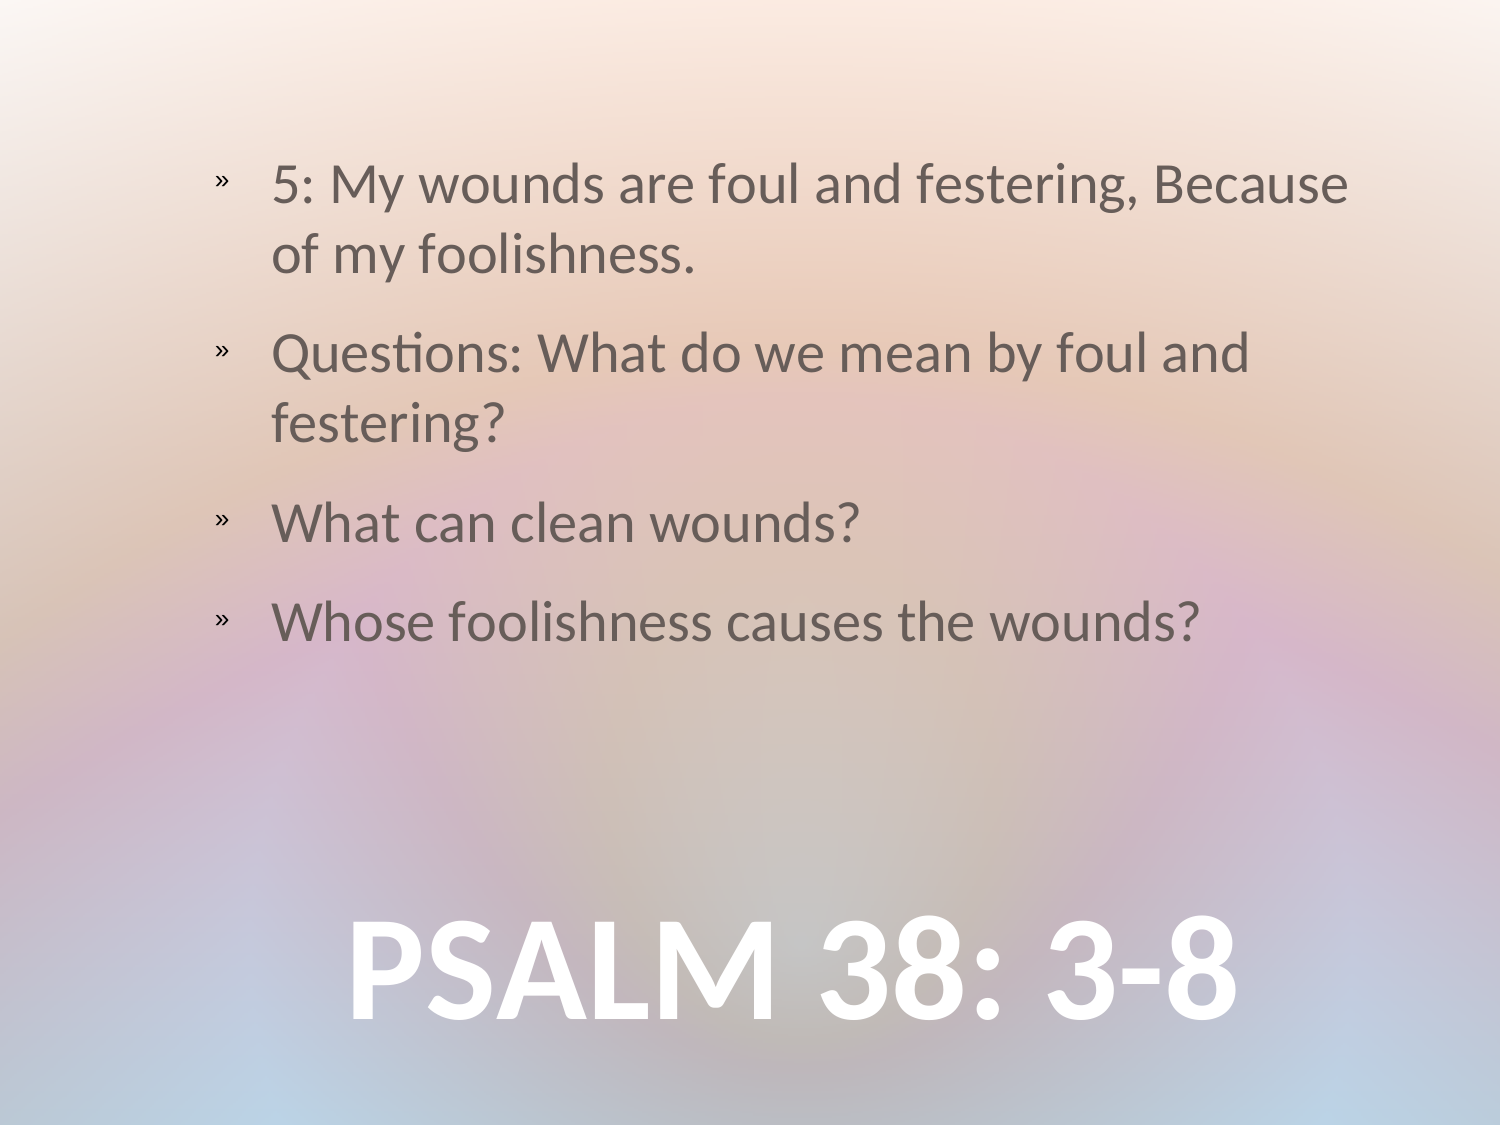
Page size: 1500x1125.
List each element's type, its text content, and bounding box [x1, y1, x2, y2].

title PSALM 38: 3-8 [200, 863, 1388, 1050]
list 5: My wounds are foul and festering, Because of my foolishness. Questions: What do we mean by foul and festering? What can clean wounds? Whose foolishness causes the wounds? [200, 137, 1425, 863]
picture [0, 0, 1500, 1125]
